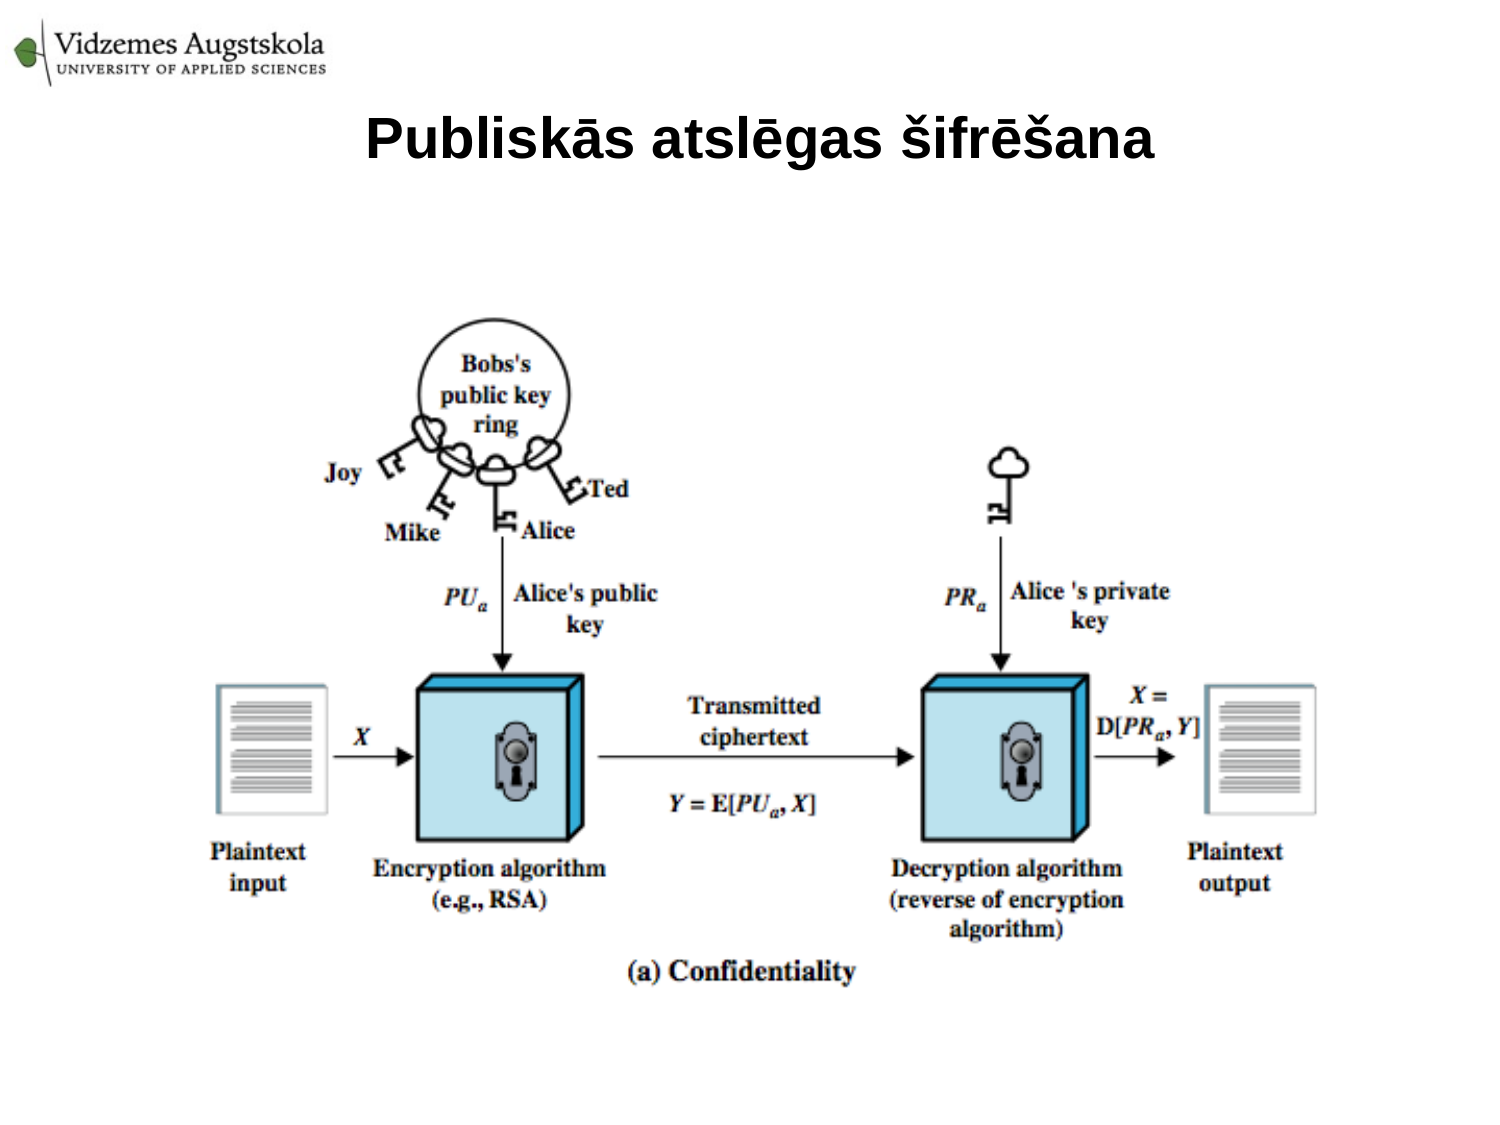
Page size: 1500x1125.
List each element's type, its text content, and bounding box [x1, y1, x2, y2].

title Publiskās atslēgas šifrēšana [75, 45, 1426, 233]
picture [5, 2, 334, 102]
picture [112, 262, 1388, 998]
